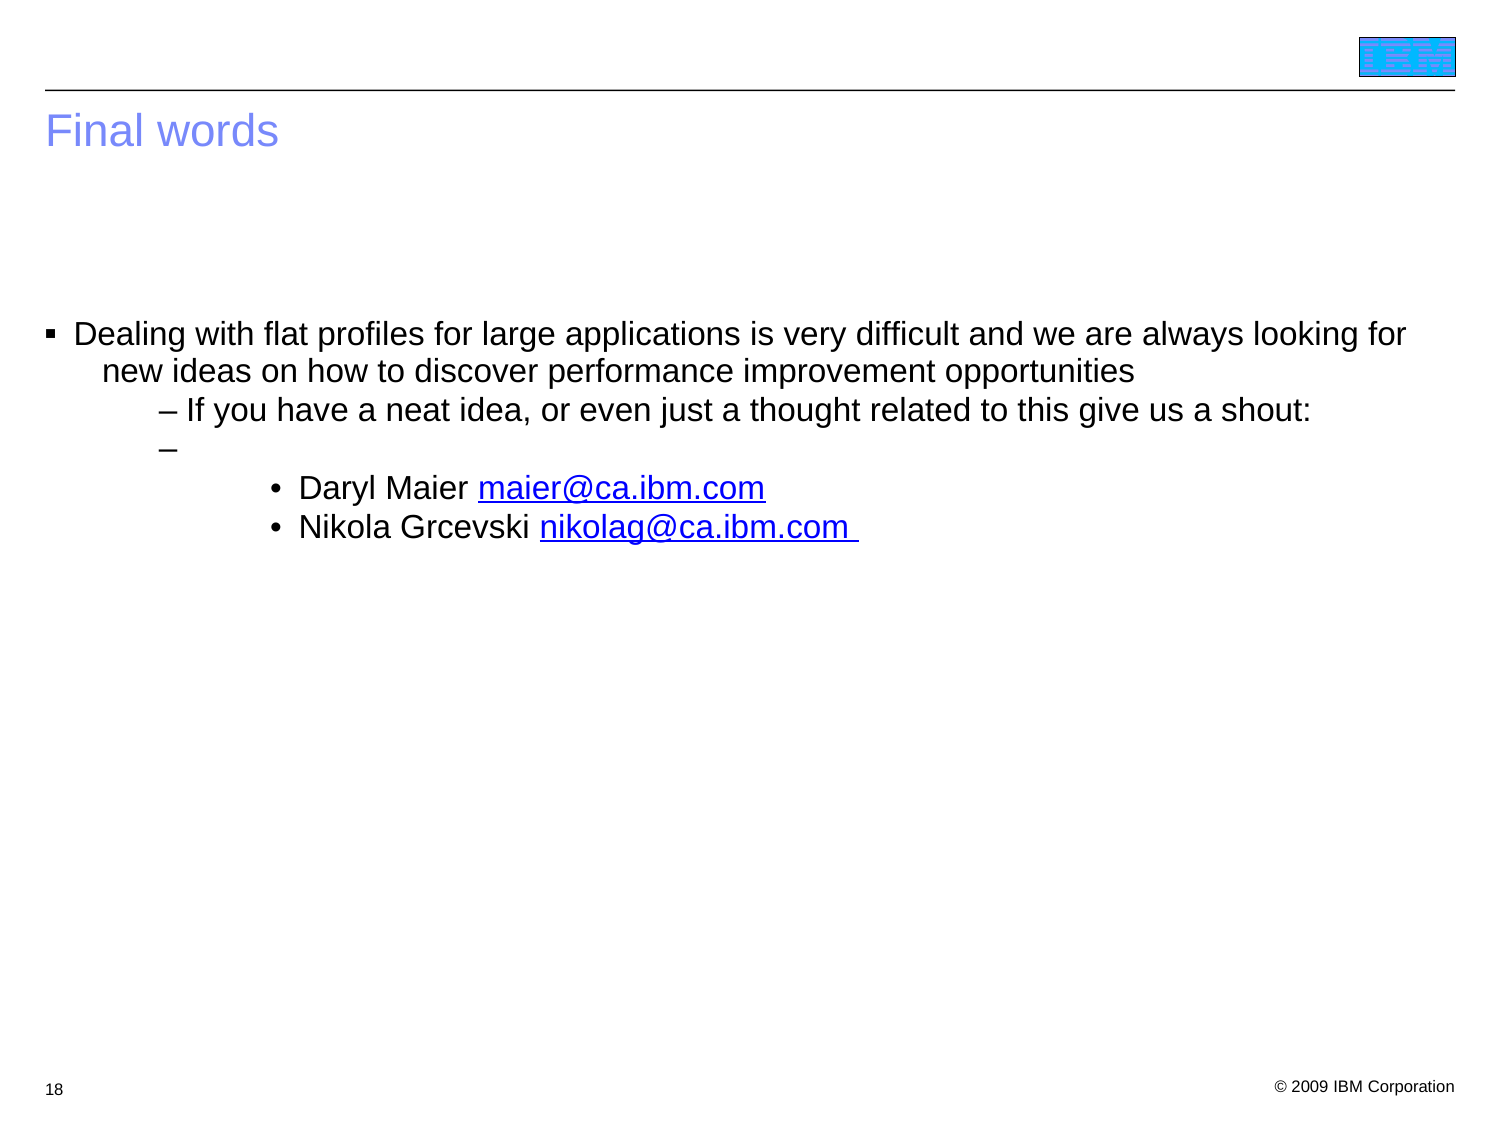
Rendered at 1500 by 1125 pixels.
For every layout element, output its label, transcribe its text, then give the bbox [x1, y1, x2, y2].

text_box [412, 356, 649, 413]
list Dealing with flat profiles for large applications is very difficult and we are always looking for new ideas on how to discover performance improvement opportunities If you have a neat idea, or even just a thought related to this give us a shout: Daryl Maier maier@ca.ibm.com Nikola Grcevski nikolag@ca.ibm.com [30, 307, 1456, 1058]
title Final words [30, 97, 1456, 218]
